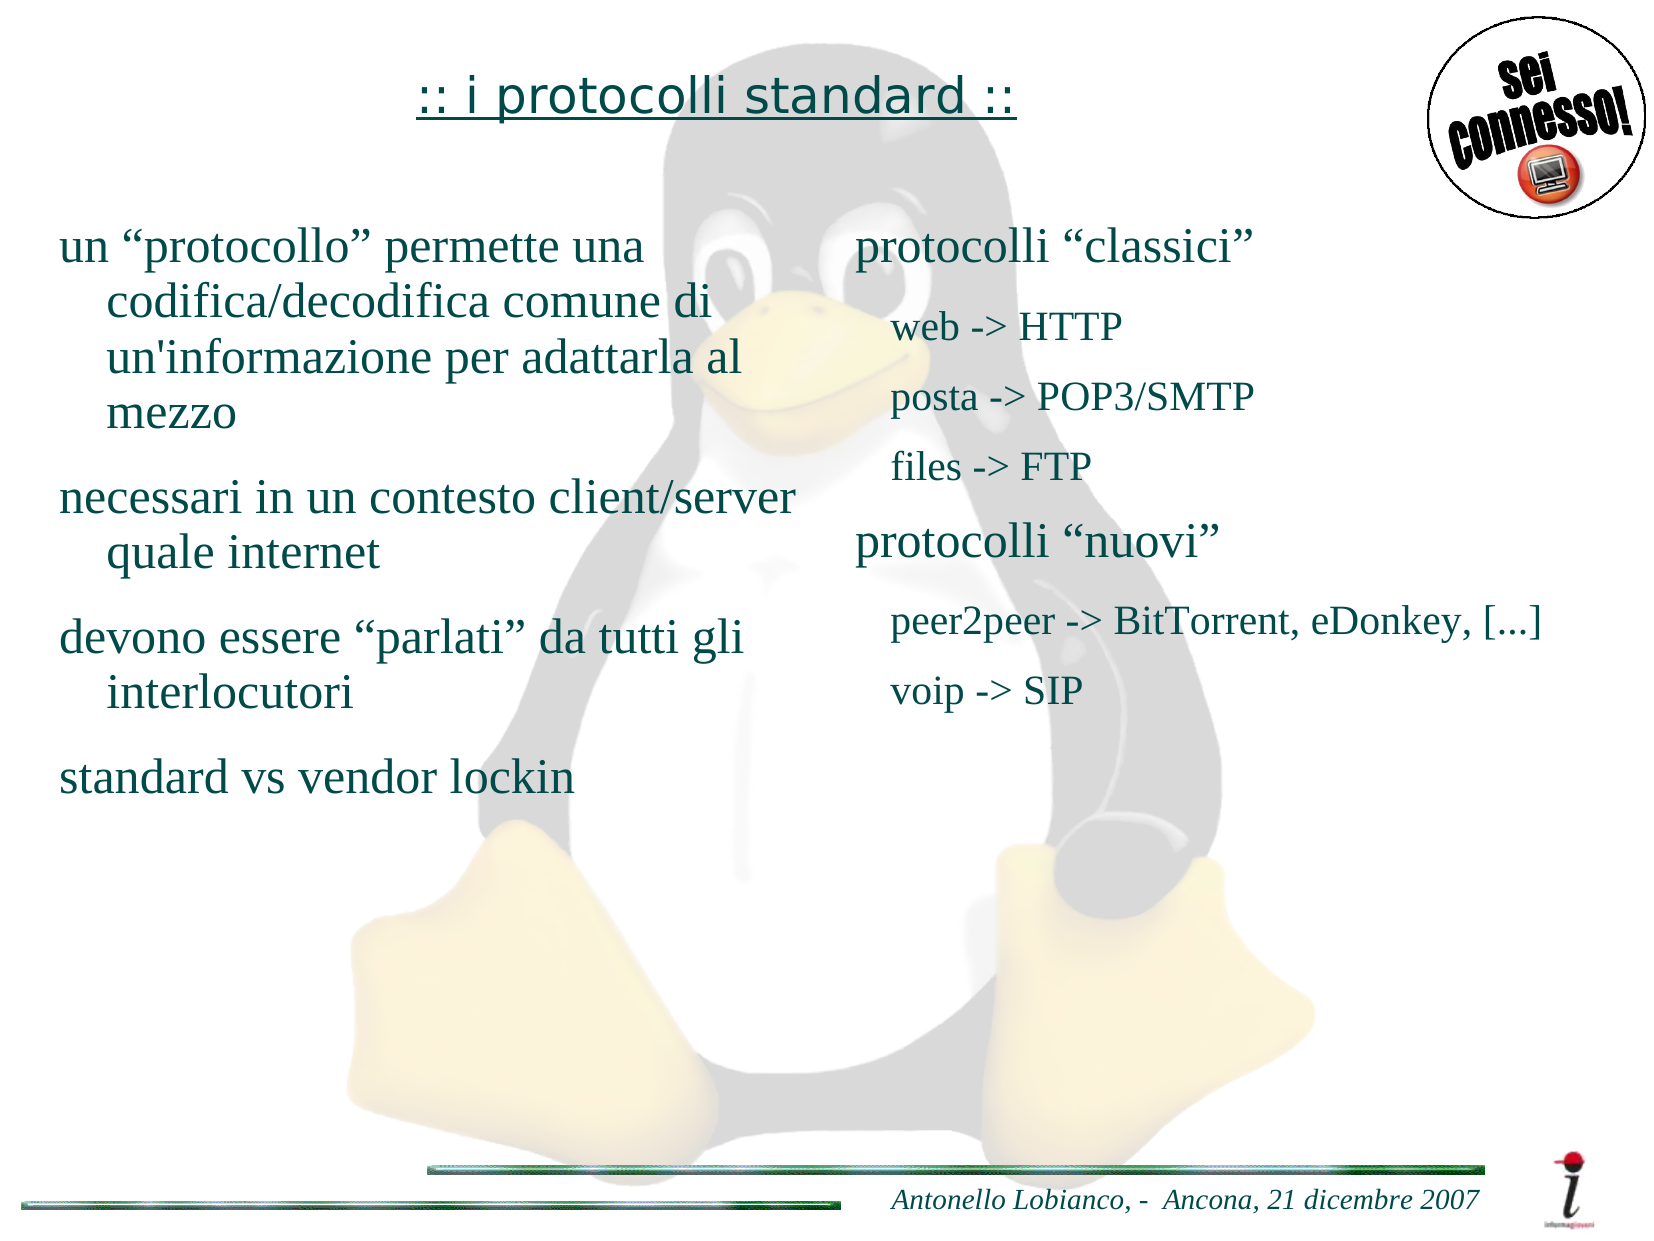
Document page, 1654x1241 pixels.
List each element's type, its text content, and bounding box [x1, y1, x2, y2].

list un “protocollo” permette una codifica/decodifica comune di un'informazione per adattarla al mezzo necessari in un contesto client/server quale internet devono essere “parlati” da tutti gli interlocutori standard vs vendor lockin [41, 218, 800, 1152]
title :: i protocolli standard :: [29, 59, 1404, 134]
list protocolli “classici” web -> HTTP posta -> POP3/SMTP files -> FTP protocolli “nuovi” peer2peer -> BitTorrent, eDonkey, [...] voip -> SIP [837, 218, 1595, 1152]
picture [427, 1165, 1485, 1175]
picture [1425, 15, 1646, 219]
picture [1538, 1147, 1604, 1235]
picture [21, 1201, 841, 1210]
